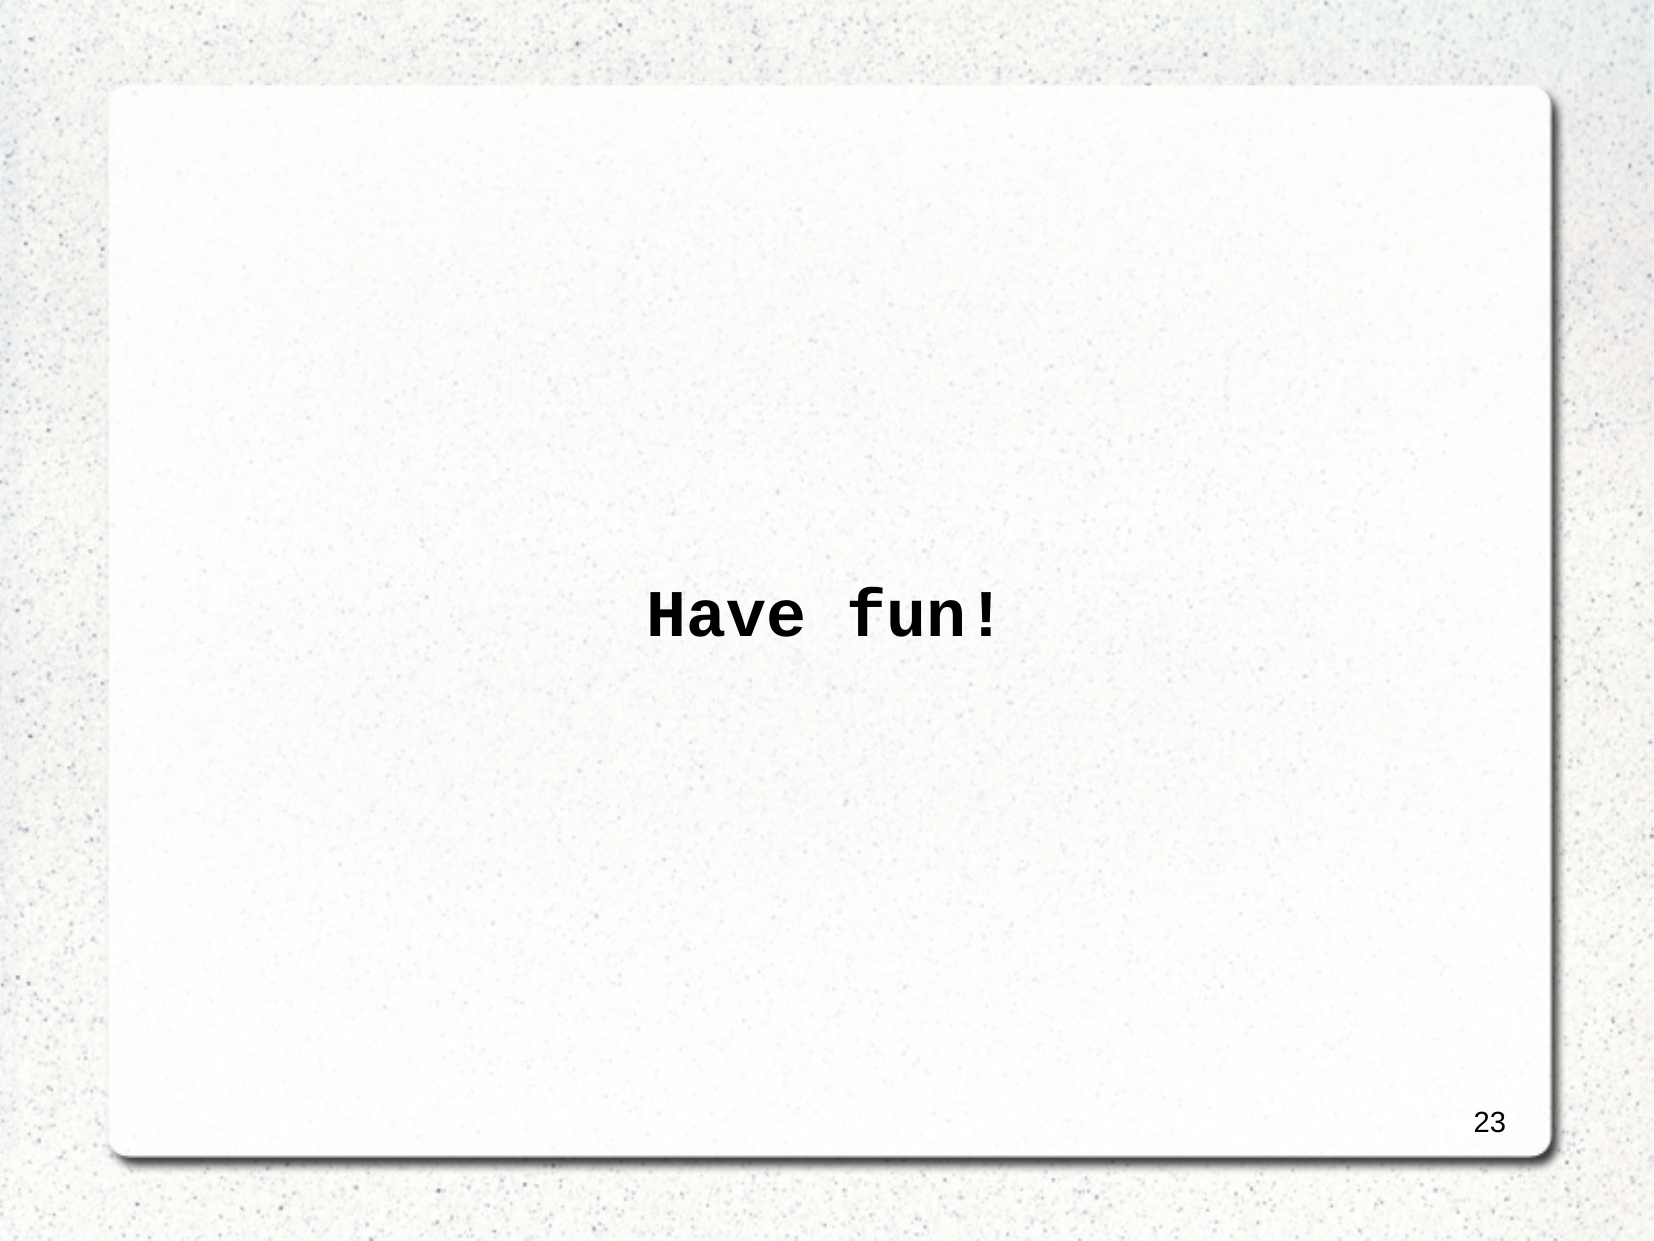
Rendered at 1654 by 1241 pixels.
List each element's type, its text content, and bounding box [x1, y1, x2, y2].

subtitle Have fun! [118, 90, 1536, 1146]
picture [0, 0, 1654, 1241]
